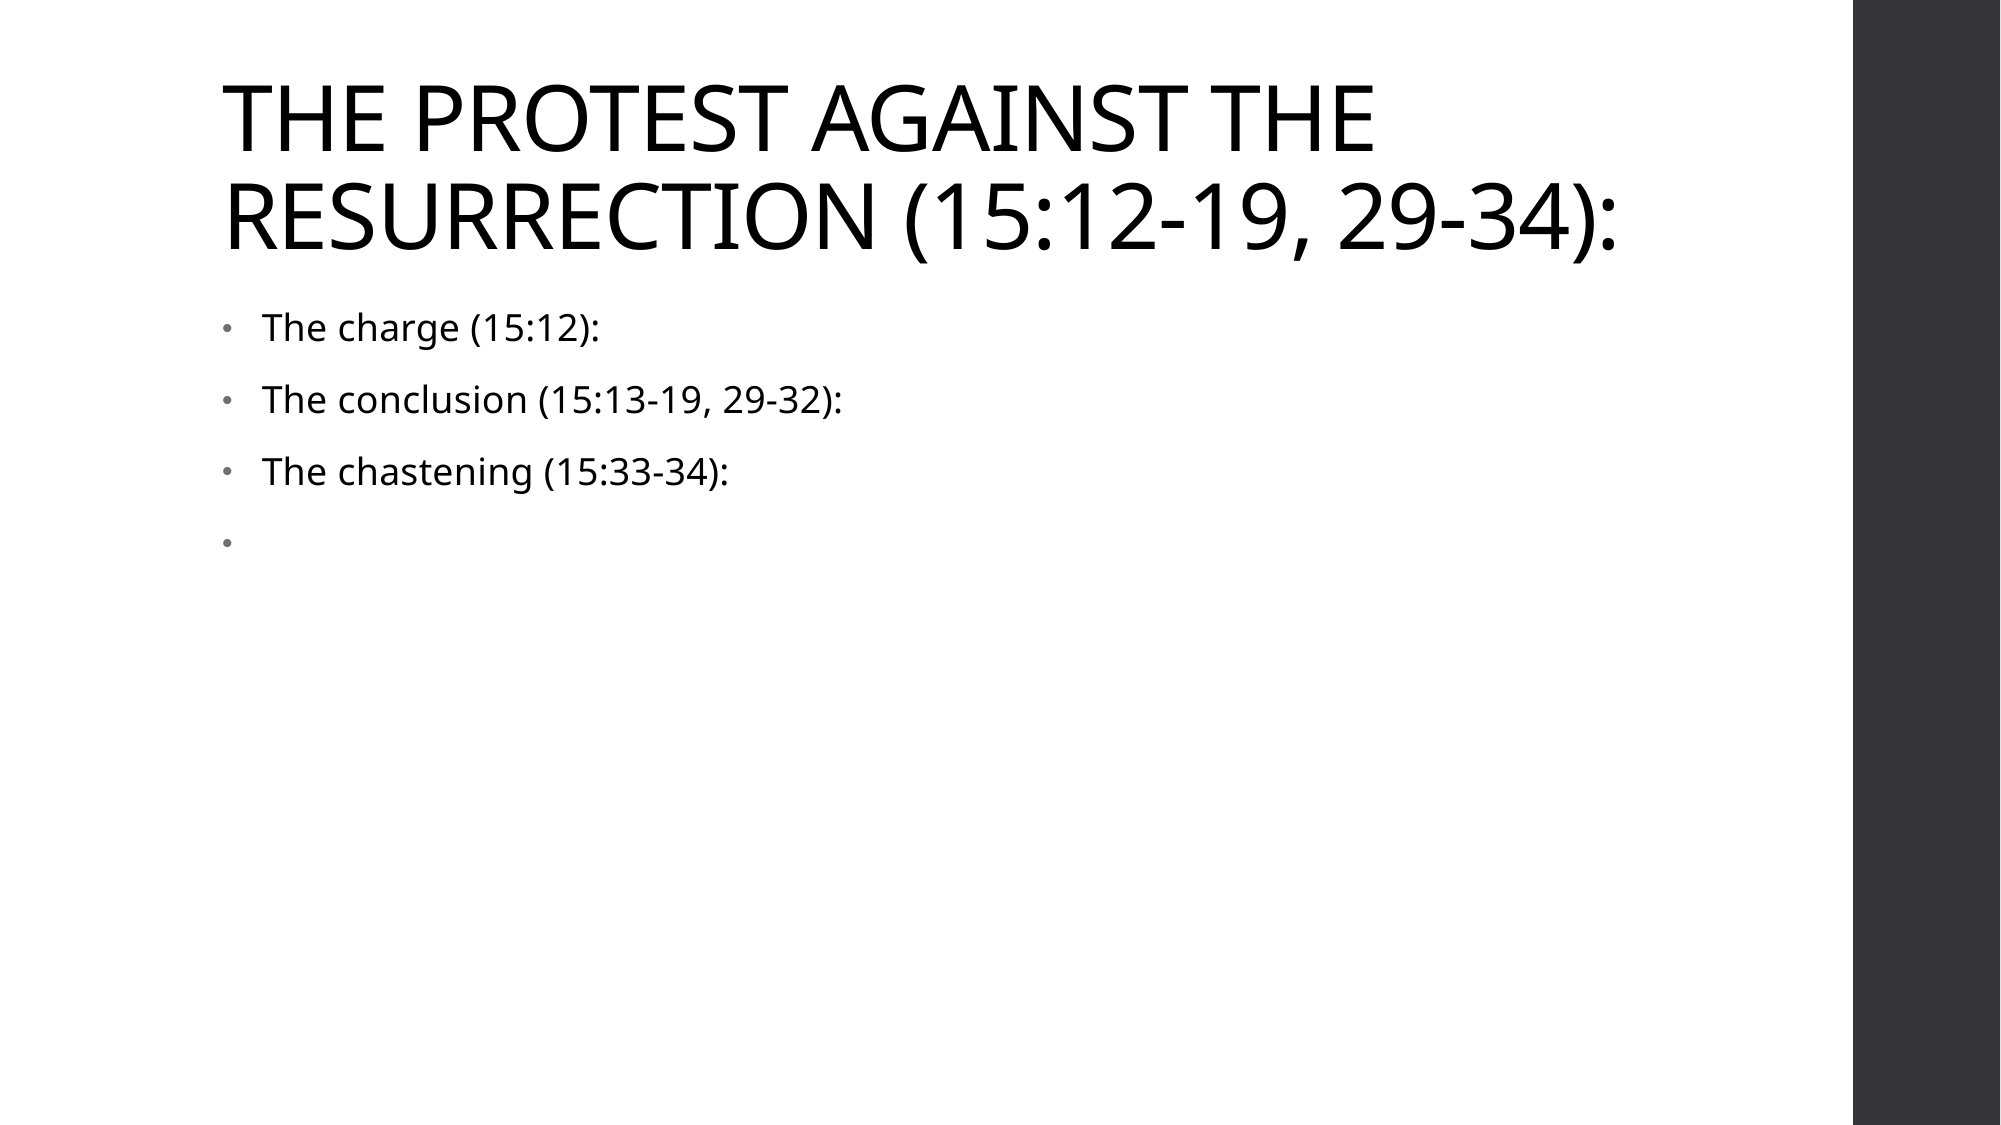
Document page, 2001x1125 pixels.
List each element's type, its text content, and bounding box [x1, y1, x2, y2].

title THE PROTEST AGAINST THE RESURRECTION (15:12-19, 29-34): [206, 60, 1797, 278]
list The charge (15:12): The conclusion (15:13-19, 29-32): The chastening (15:33-34): [206, 299, 1617, 1014]
